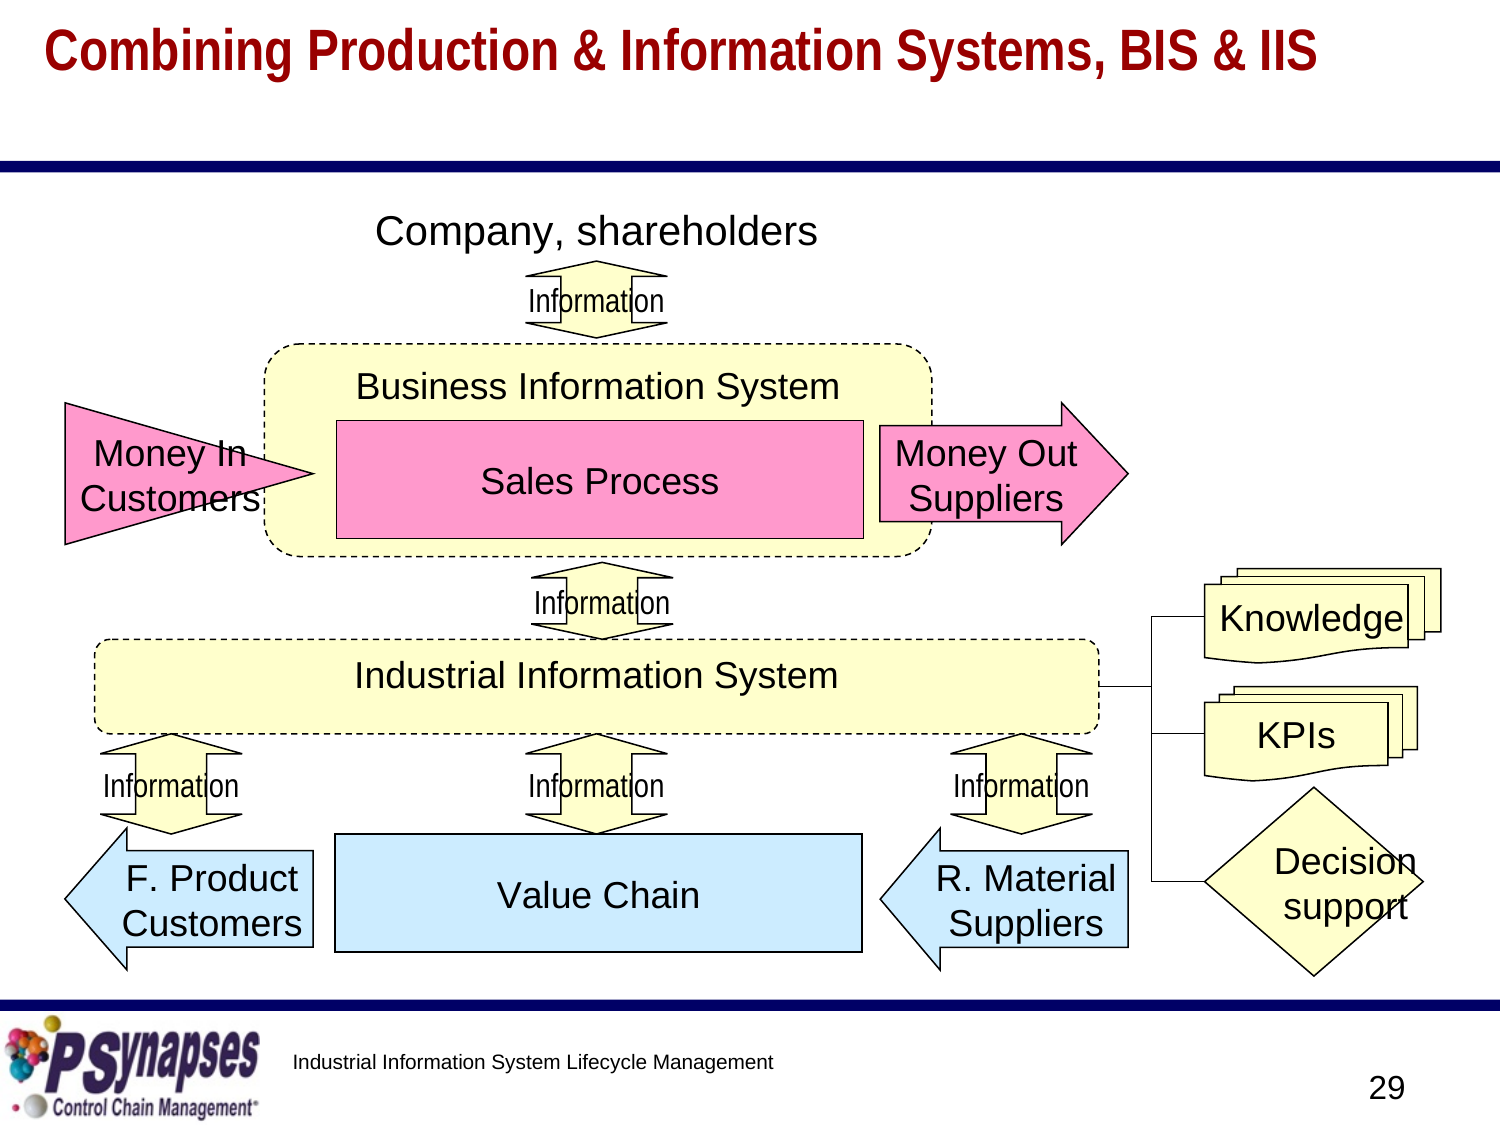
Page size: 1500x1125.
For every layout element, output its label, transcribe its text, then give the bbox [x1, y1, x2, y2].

text_box Money In Customers [65, 402, 314, 545]
text_box Information [950, 733, 1093, 835]
text_box Knowledge [1204, 568, 1441, 663]
text_box Information [531, 562, 674, 640]
title Combining Production & Information Systems, BIS & IIS [29, 12, 1471, 154]
text_box KPIs [1204, 686, 1418, 781]
text_box Information [525, 733, 668, 835]
text_box Value Chain [335, 834, 863, 953]
text_box Sales Process [336, 420, 864, 539]
text_box F. Product Customers [64, 828, 314, 970]
text_box Information [100, 733, 243, 835]
picture [0, 1011, 260, 1125]
text_box Industrial Information System [94, 639, 1099, 734]
text_box Decision support [1205, 787, 1424, 977]
text_box Company, shareholders [360, 196, 834, 262]
text_box Money Out Suppliers [879, 402, 1129, 545]
text_box Information [525, 262, 668, 338]
text_box Business Information System [264, 343, 932, 557]
text_box R. Material Suppliers [880, 828, 1129, 971]
